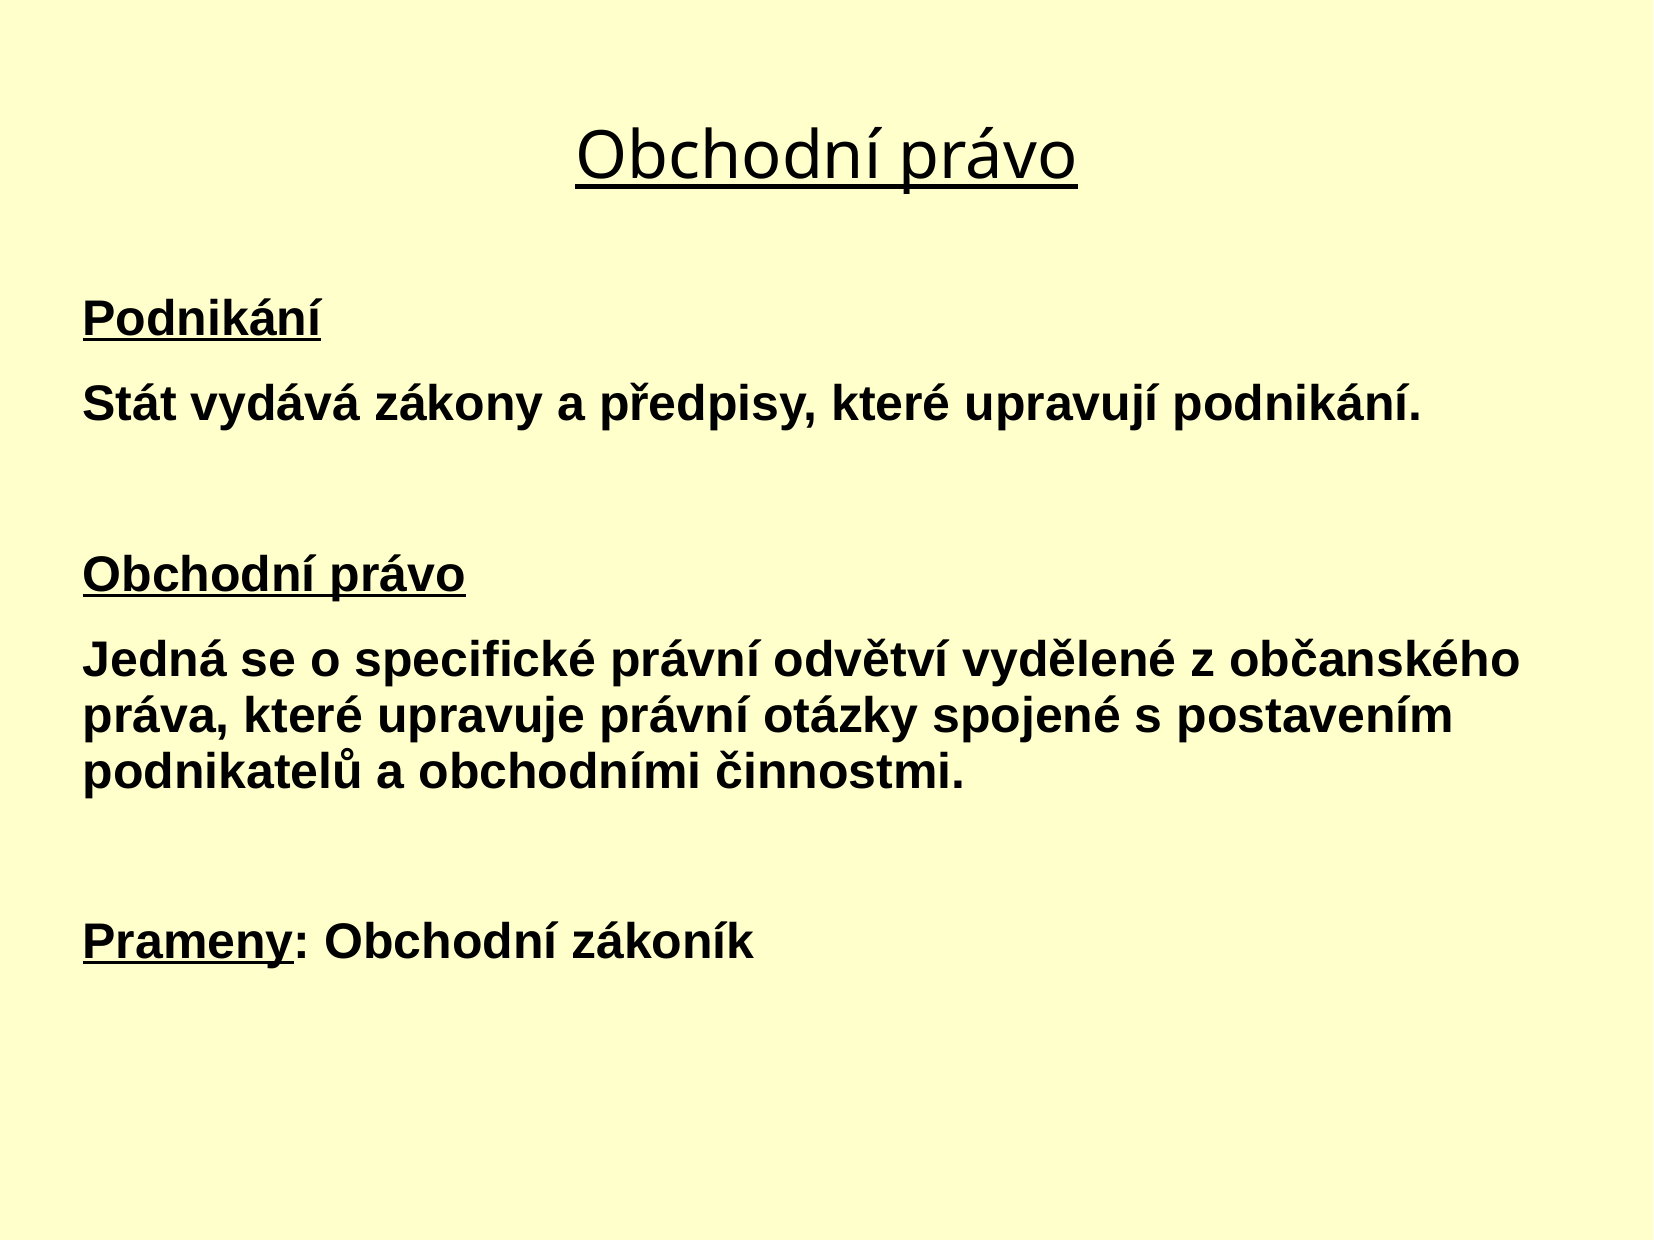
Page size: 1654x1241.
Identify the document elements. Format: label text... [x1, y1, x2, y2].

title Obchodní právo [82, 49, 1571, 257]
list Podnikání Stát vydává zákony a předpisy, které upravují podnikání. Obchodní právo Jedná se o specifické právní odvětví vydělené z občanského práva, které upravuje právní otázky spojené s postavením podnikatelů a obchodními činnostmi. Prameny: Obchodní zákoník [82, 290, 1571, 1094]
